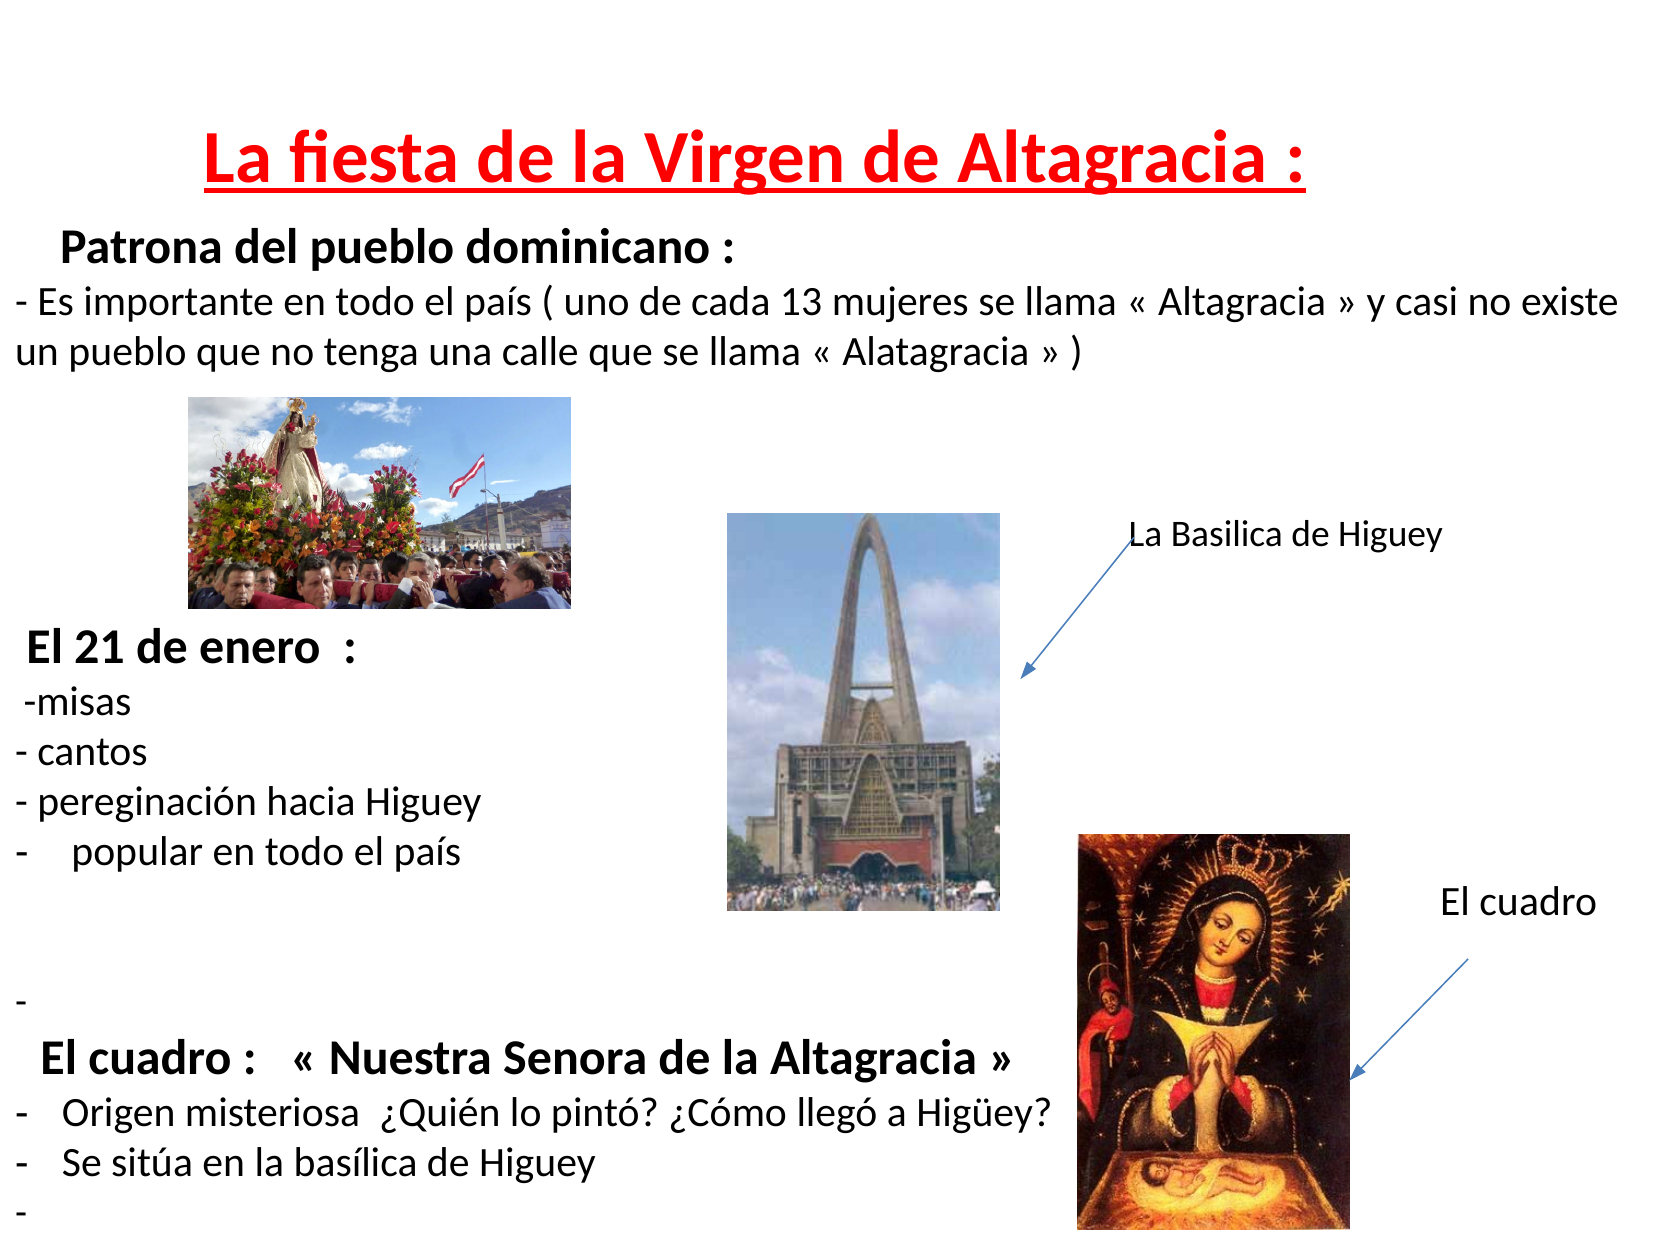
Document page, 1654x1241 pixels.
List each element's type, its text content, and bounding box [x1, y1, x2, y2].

picture [1077, 834, 1350, 1230]
picture [188, 397, 571, 609]
text_box Patrona del pueblo dominicano : - Es importante en todo el país ( uno de cada 13 mujeres se llama « Altagracia » y casi no existe un pueblo que no tenga una calle que se llama « Alatagracia » ) La Basilica de Higuey El 21 de enero : -misas - cantos - pereginación hacia Higuey popular en todo el país El cuadro El cuadro : « Nuestra Senora de la Altagracia » Origen misteriosa ¿Quién lo pintó? ¿Cómo llegó a Higüey? Se sitúa en la basílica de Higuey [0, 206, 1654, 1241]
picture [727, 513, 1000, 911]
text_box La fiesta de la Virgen de Altagracia : [188, 100, 1323, 206]
